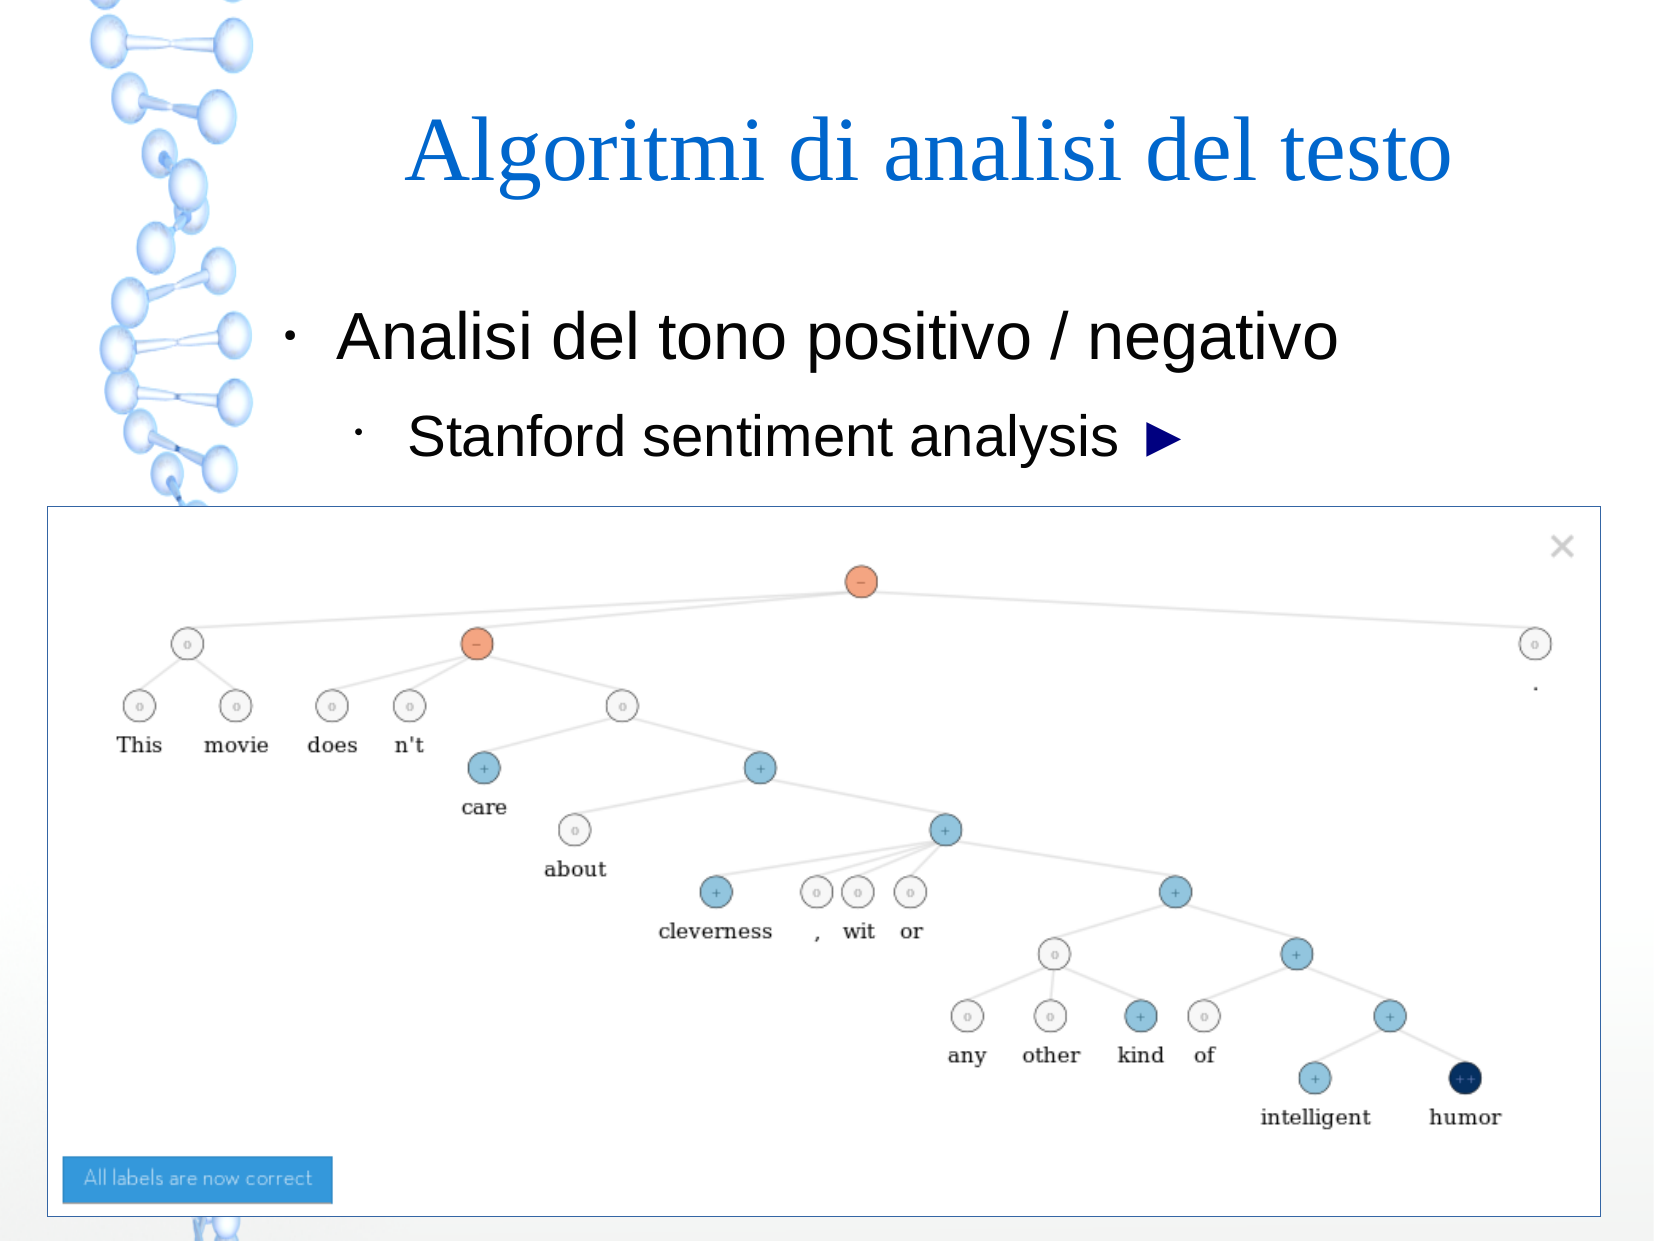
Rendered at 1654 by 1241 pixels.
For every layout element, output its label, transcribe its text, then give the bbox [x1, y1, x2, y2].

title Algoritmi di analisi del testo [265, 47, 1595, 253]
list Analisi del tono positivo / negativo Stanford sentiment analysis ► [265, 299, 1593, 1019]
picture [0, 0, 1654, 1241]
